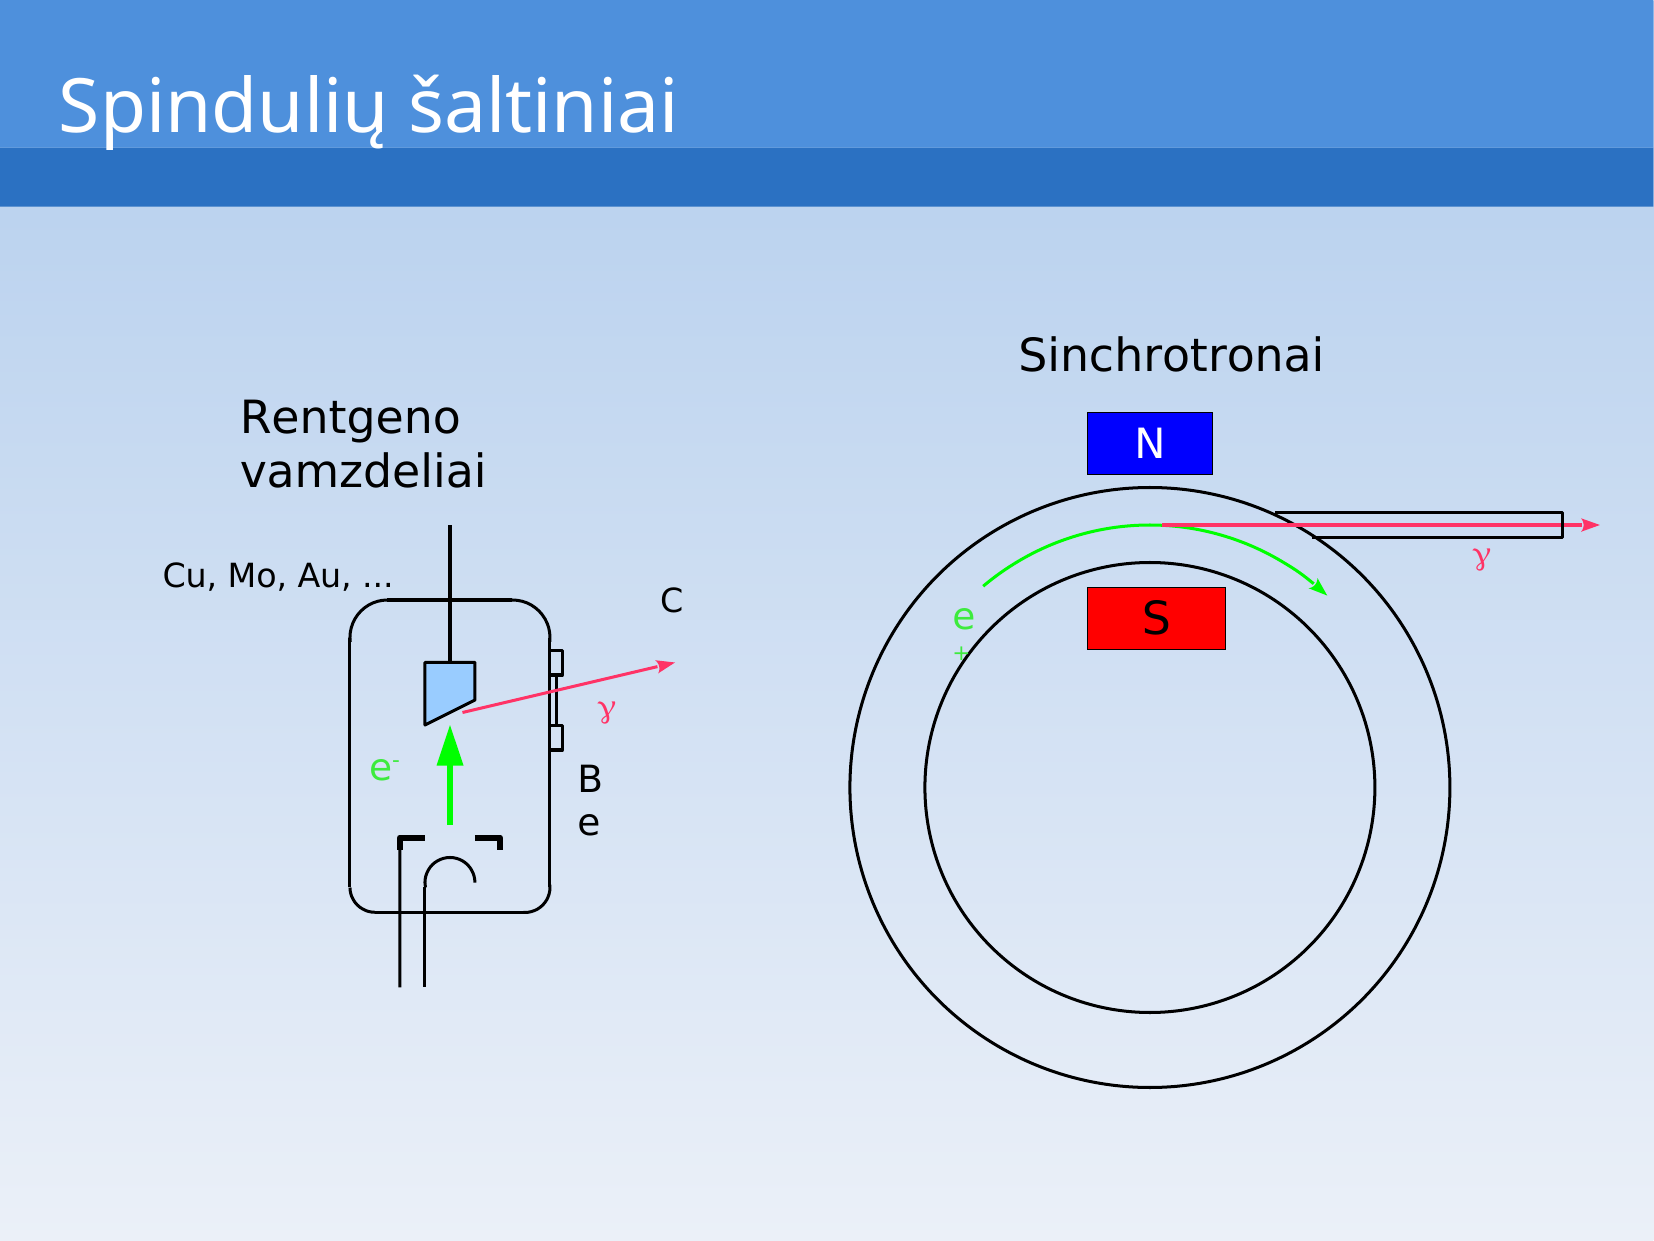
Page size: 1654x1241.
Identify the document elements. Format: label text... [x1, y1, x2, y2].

text_box Rentgeno vamzdeliai [225, 384, 725, 506]
text_box e+ [937, 587, 988, 691]
text_box Be [562, 750, 625, 852]
text_box N [1087, 412, 1213, 475]
title Spindulių šaltiniai [59, 29, 1418, 178]
text_box Sinchrotronai [1003, 321, 1340, 390]
text_box [424, 662, 475, 725]
text_box e- [354, 737, 443, 798]
text_box Cu, Mo, Au, ... [147, 548, 438, 603]
text_box C [649, 573, 675, 628]
text_box S [1087, 587, 1226, 650]
text_box  [587, 687, 613, 744]
text_box  [1467, 539, 1488, 590]
